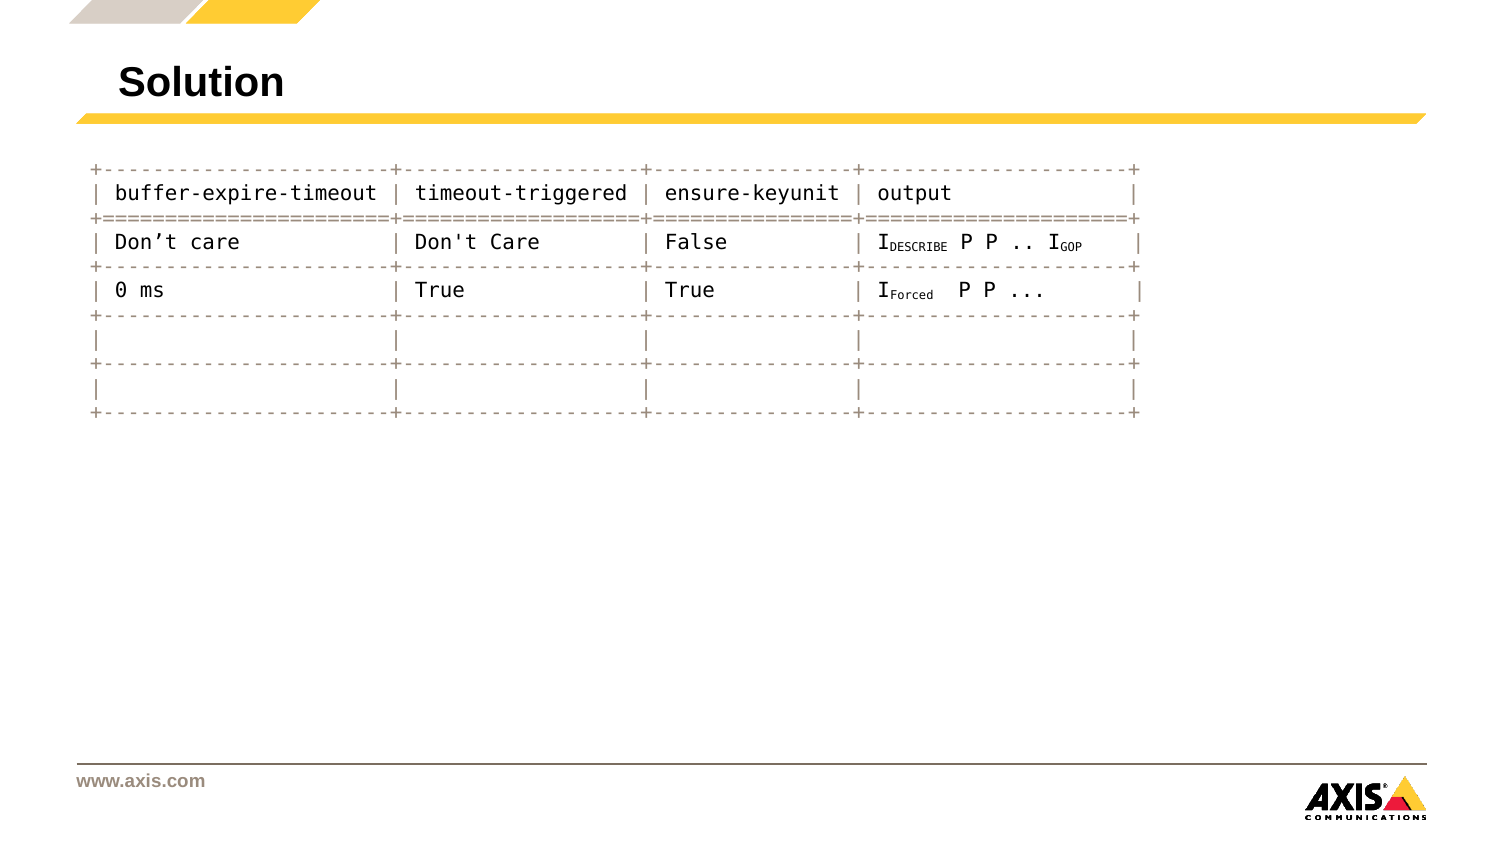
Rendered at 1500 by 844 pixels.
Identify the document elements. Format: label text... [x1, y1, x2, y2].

picture [1305, 776, 1426, 820]
text_box +-----------------------+-------------------+----------------+---------------------+ | buffer-expire-timeout | timeout-triggered | ensure-keyunit | output | +=======================+===================+================+=====================+ | Don’t care | Don't Care | False | IDESCRIBE P P .. IGOP | +-----------------------+-------------------+----------------+---------------------+ | 0 ms | True | True | IForced P P ... | +-----------------------+-------------------+----------------+---------------------+ | | | | | +-----------------------+-------------------+----------------+---------------------+ | | | | | +-----------------------+-------------------+----------------+---------------------+ [75, 150, 1238, 432]
title Solution [103, 47, 1462, 108]
